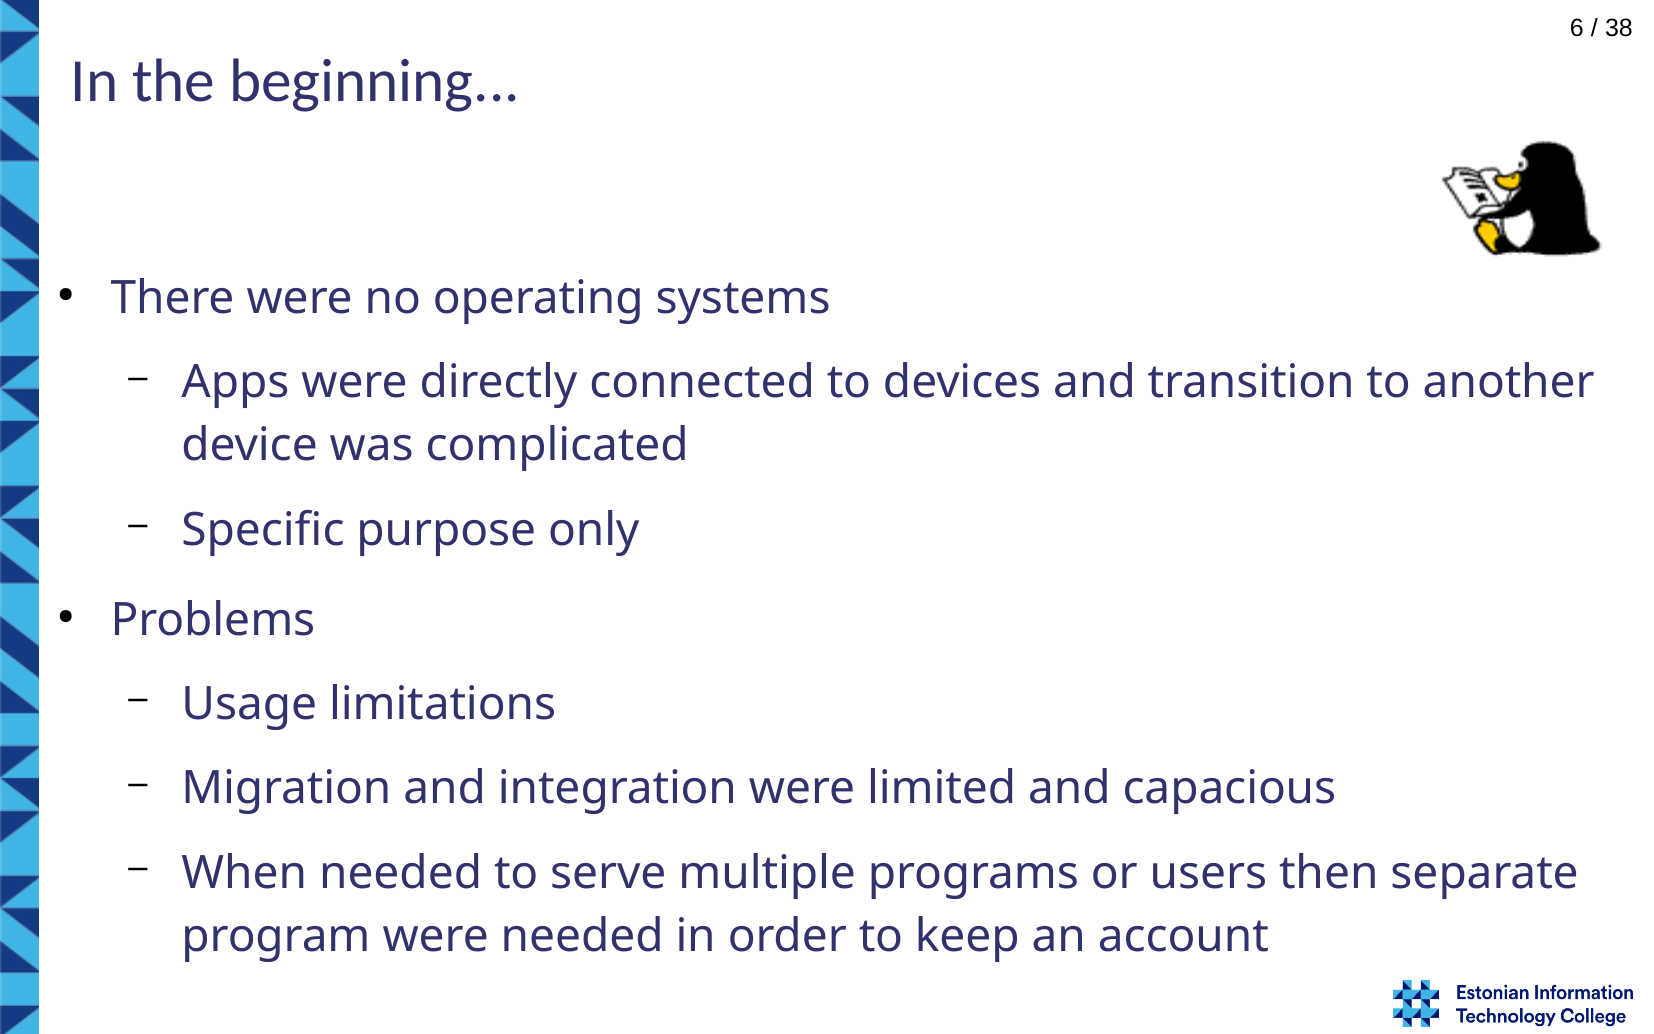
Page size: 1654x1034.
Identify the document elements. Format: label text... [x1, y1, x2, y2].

title In the beginning... [70, 41, 1630, 130]
list There were no operating systems Apps were directly connected to devices and transition to another device was complicated Specific purpose only Problems Usage limitations Migration and integration were limited and capacious When needed to serve multiple programs or users then separate program were needed in order to keep an account [39, 264, 1607, 914]
picture [1429, 106, 1619, 265]
picture [1393, 980, 1633, 1027]
